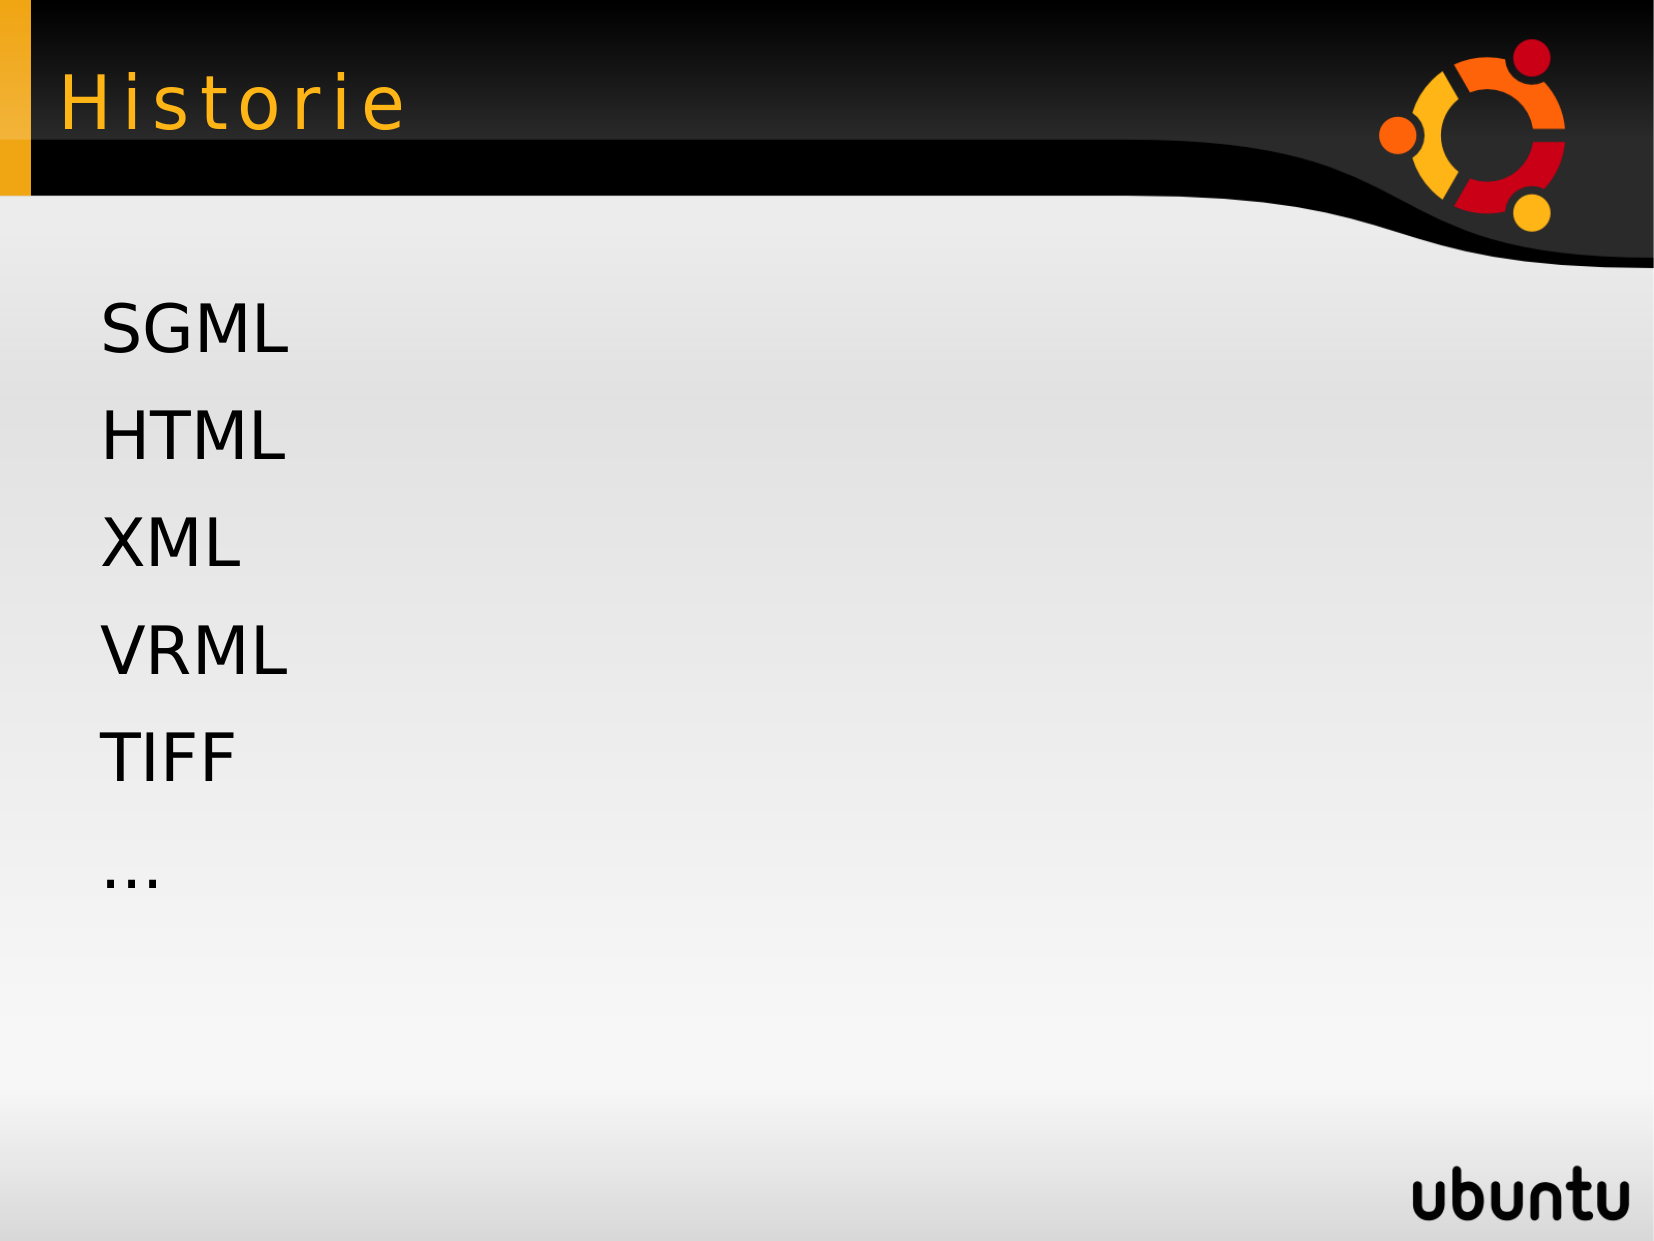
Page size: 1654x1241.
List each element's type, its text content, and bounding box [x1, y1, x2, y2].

title Historie [59, 29, 1270, 178]
picture [0, 0, 1654, 1241]
list SGML HTML XML VRML TIFF ... [82, 290, 1571, 1109]
